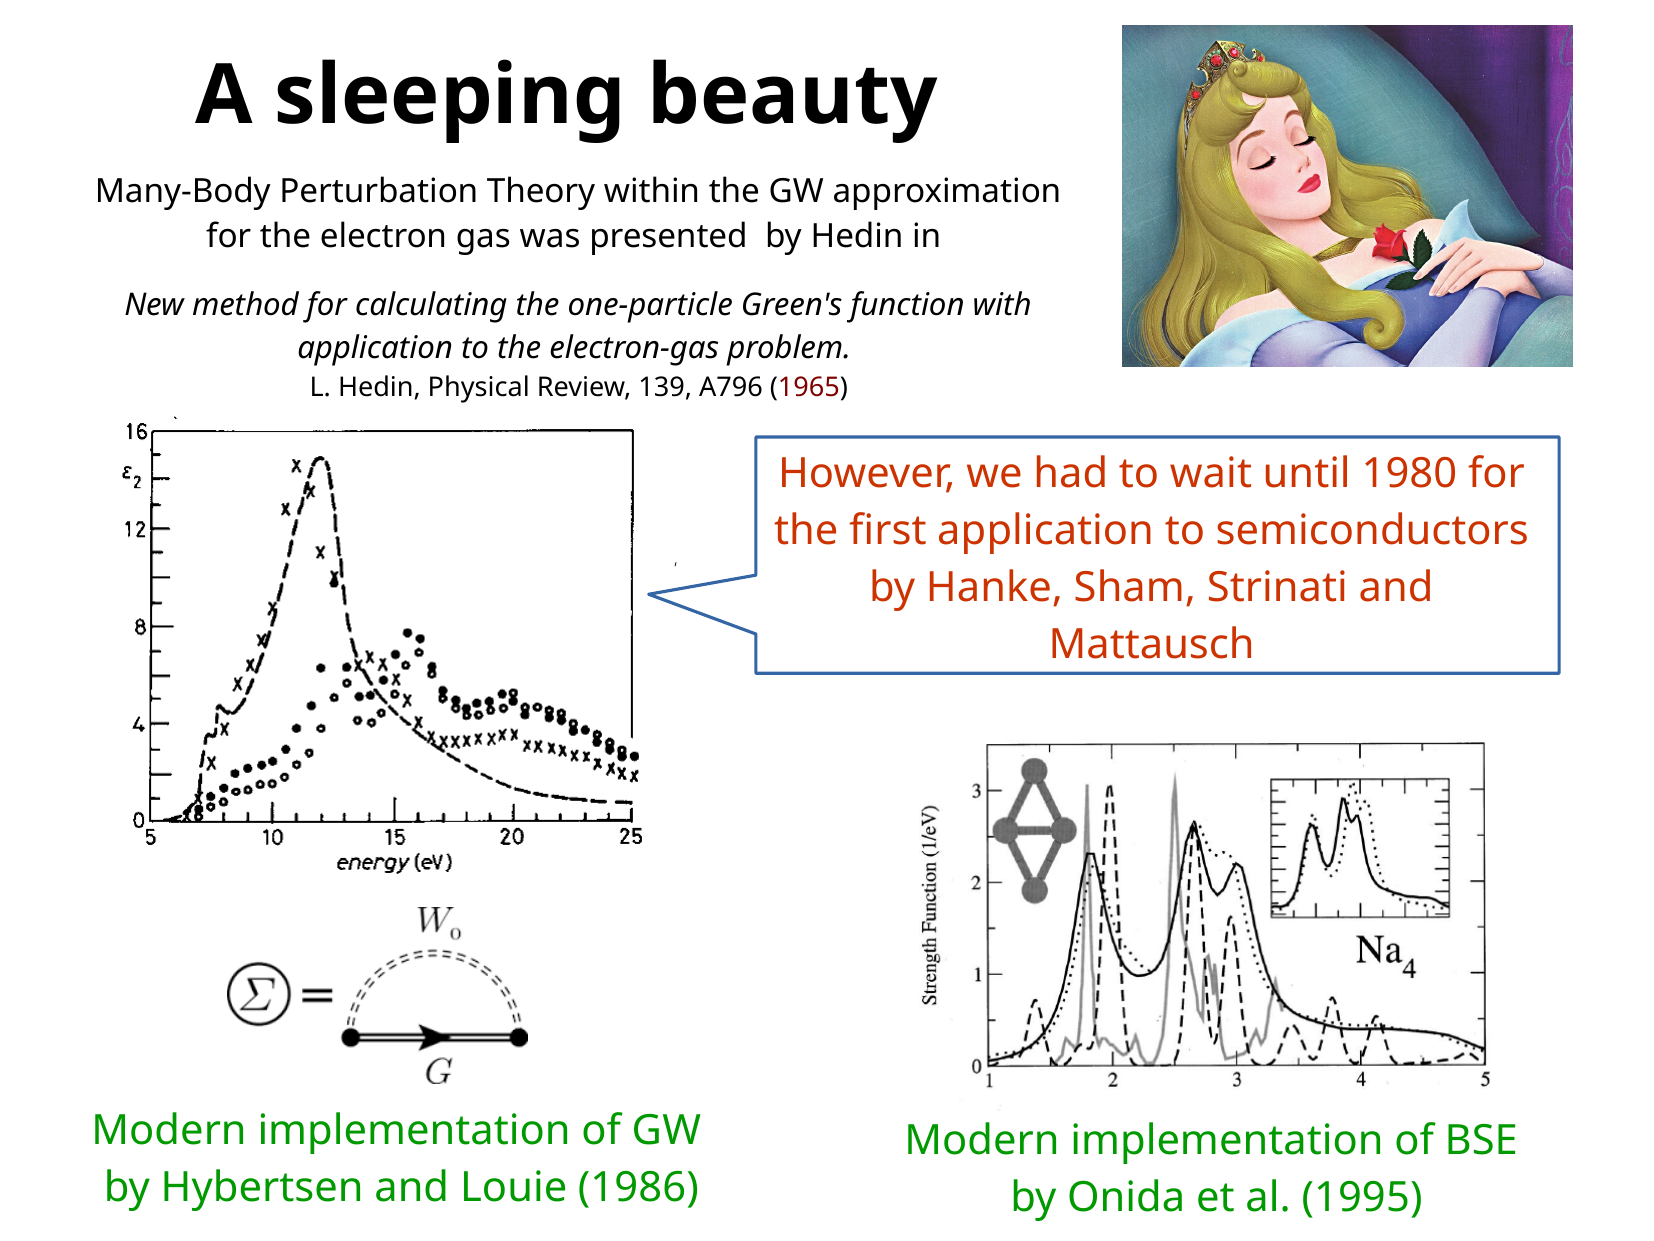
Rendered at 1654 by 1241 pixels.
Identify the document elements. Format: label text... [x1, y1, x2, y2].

picture [227, 907, 528, 1084]
picture [909, 726, 1510, 1112]
picture [1122, 25, 1573, 367]
text_box Many-Body Perturbation Theory within the GW approximation for the electron gas was presented by Hedin in New method for calculating the one-particle Green's function with application to the electron-gas problem. L. Hedin, Physical Review, 139, A796 (1965) [70, 159, 1087, 404]
title A sleeping beauty [177, 39, 957, 142]
title However, we had to wait until 1980 for the first application to semiconductors by Hanke, Sham, Strinati and Mattausch [767, 440, 1536, 674]
title Modern implementation of GW by Hybertsen and Louie (1986) [47, 1083, 756, 1230]
title Modern implementation of BSE by Onida et al. (1995) [862, 1093, 1571, 1241]
picture [96, 404, 697, 884]
text_box [648, 437, 1560, 674]
